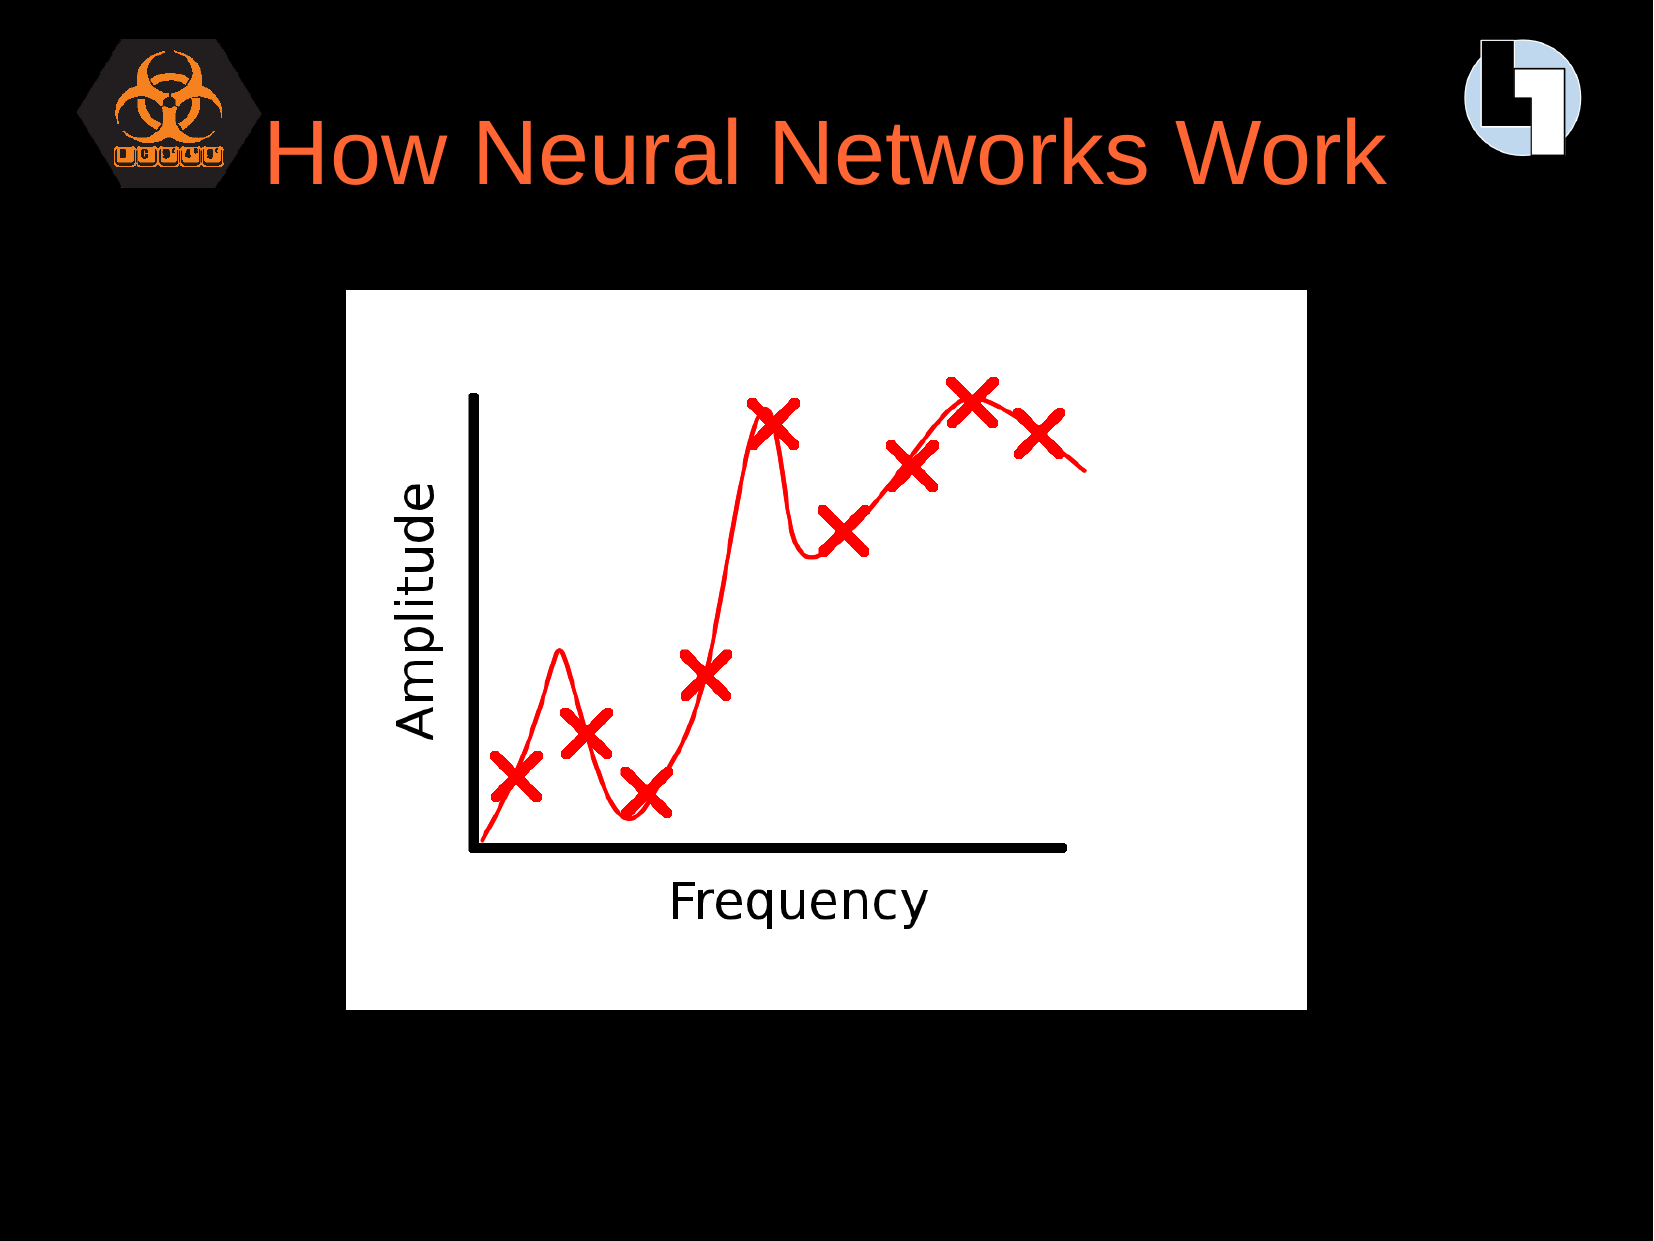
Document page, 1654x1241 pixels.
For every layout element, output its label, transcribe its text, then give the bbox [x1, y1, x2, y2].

picture [346, 290, 1307, 1010]
picture [75, 37, 263, 188]
picture [1462, 37, 1583, 158]
title How Neural Networks Work [82, 49, 1571, 257]
